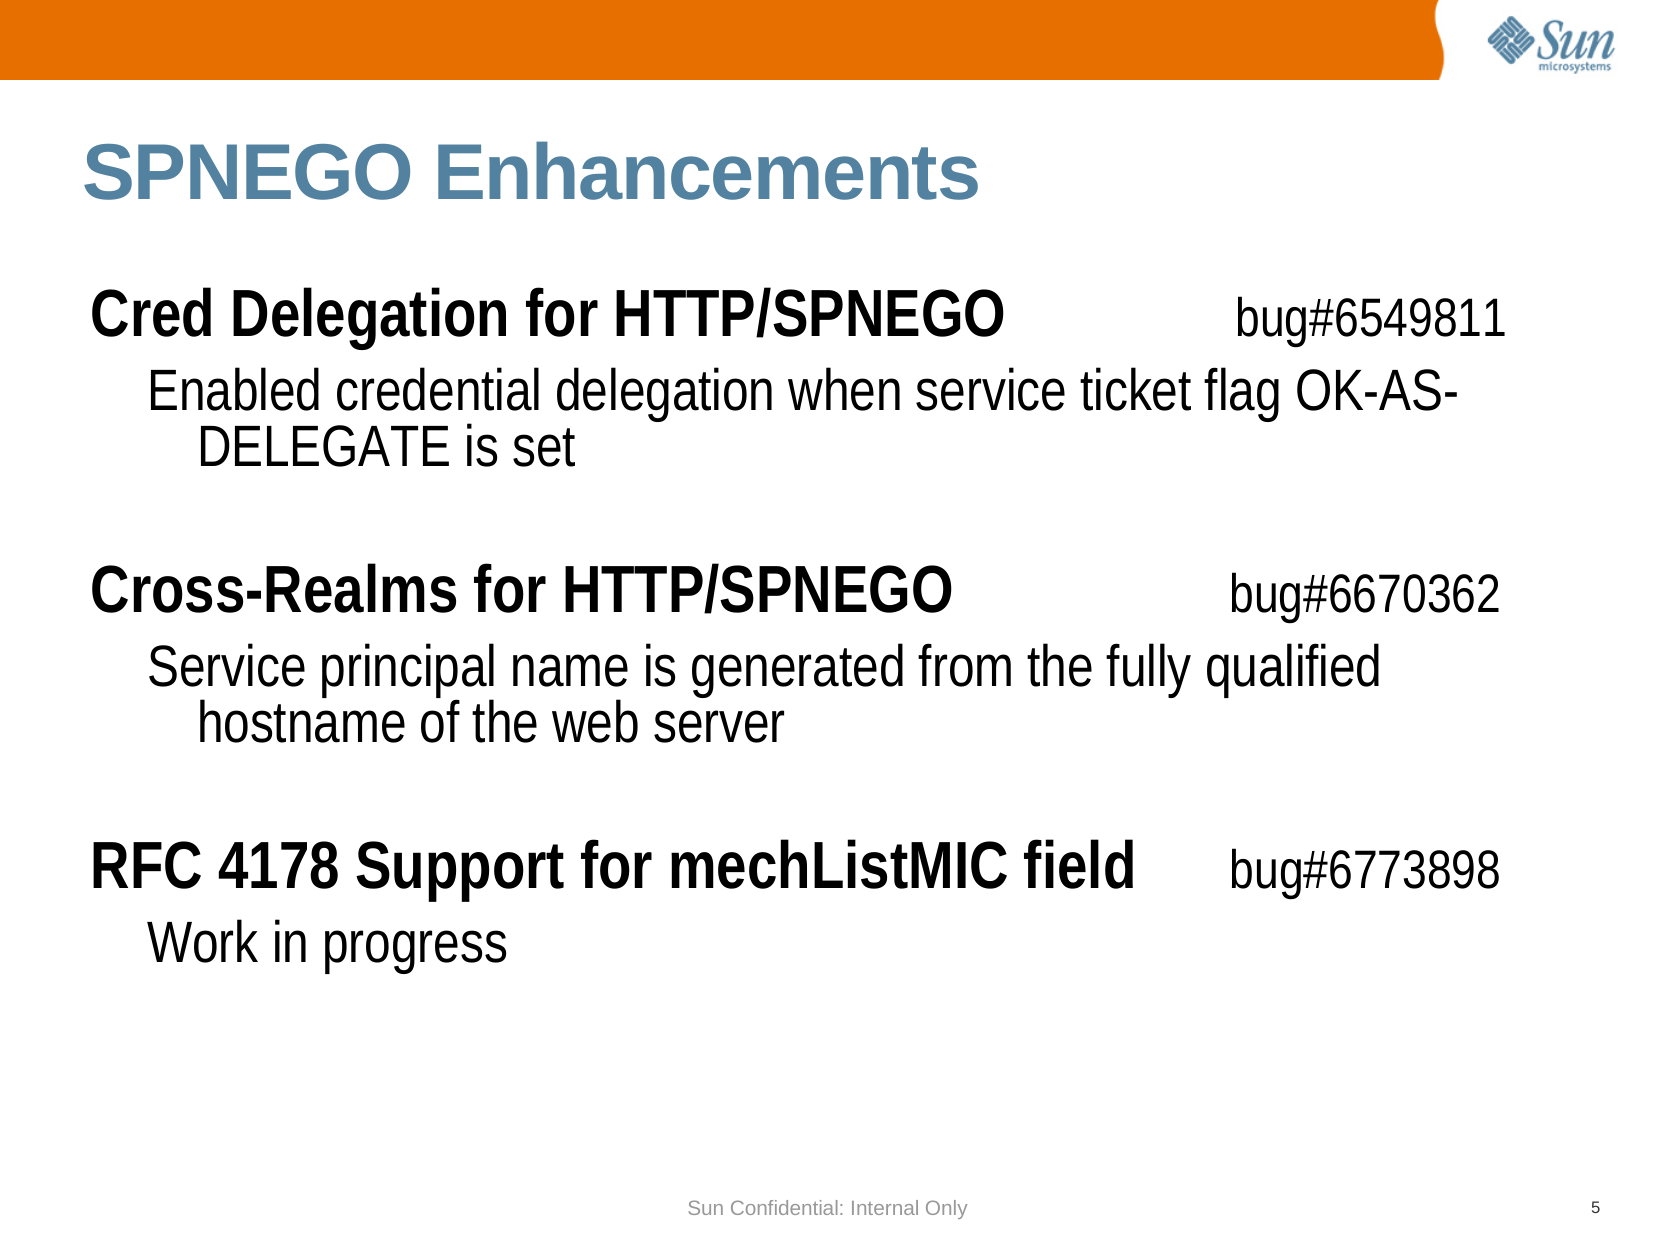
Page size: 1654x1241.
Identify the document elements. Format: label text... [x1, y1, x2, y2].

title SPNEGO Enhancements [82, 135, 1585, 225]
picture [0, 0, 1654, 80]
list Cred Delegation for HTTP/SPNEGO bug#6549811 Enabled credential delegation when service ticket flag OK-AS-DELEGATE is set Cross-Realms for HTTP/SPNEGO bug#6670362 Service principal name is generated from the fully qualified hostname of the web server RFC 4178 Support for mechListMIC field bug#6773898 Work in progress [71, 284, 1545, 1192]
